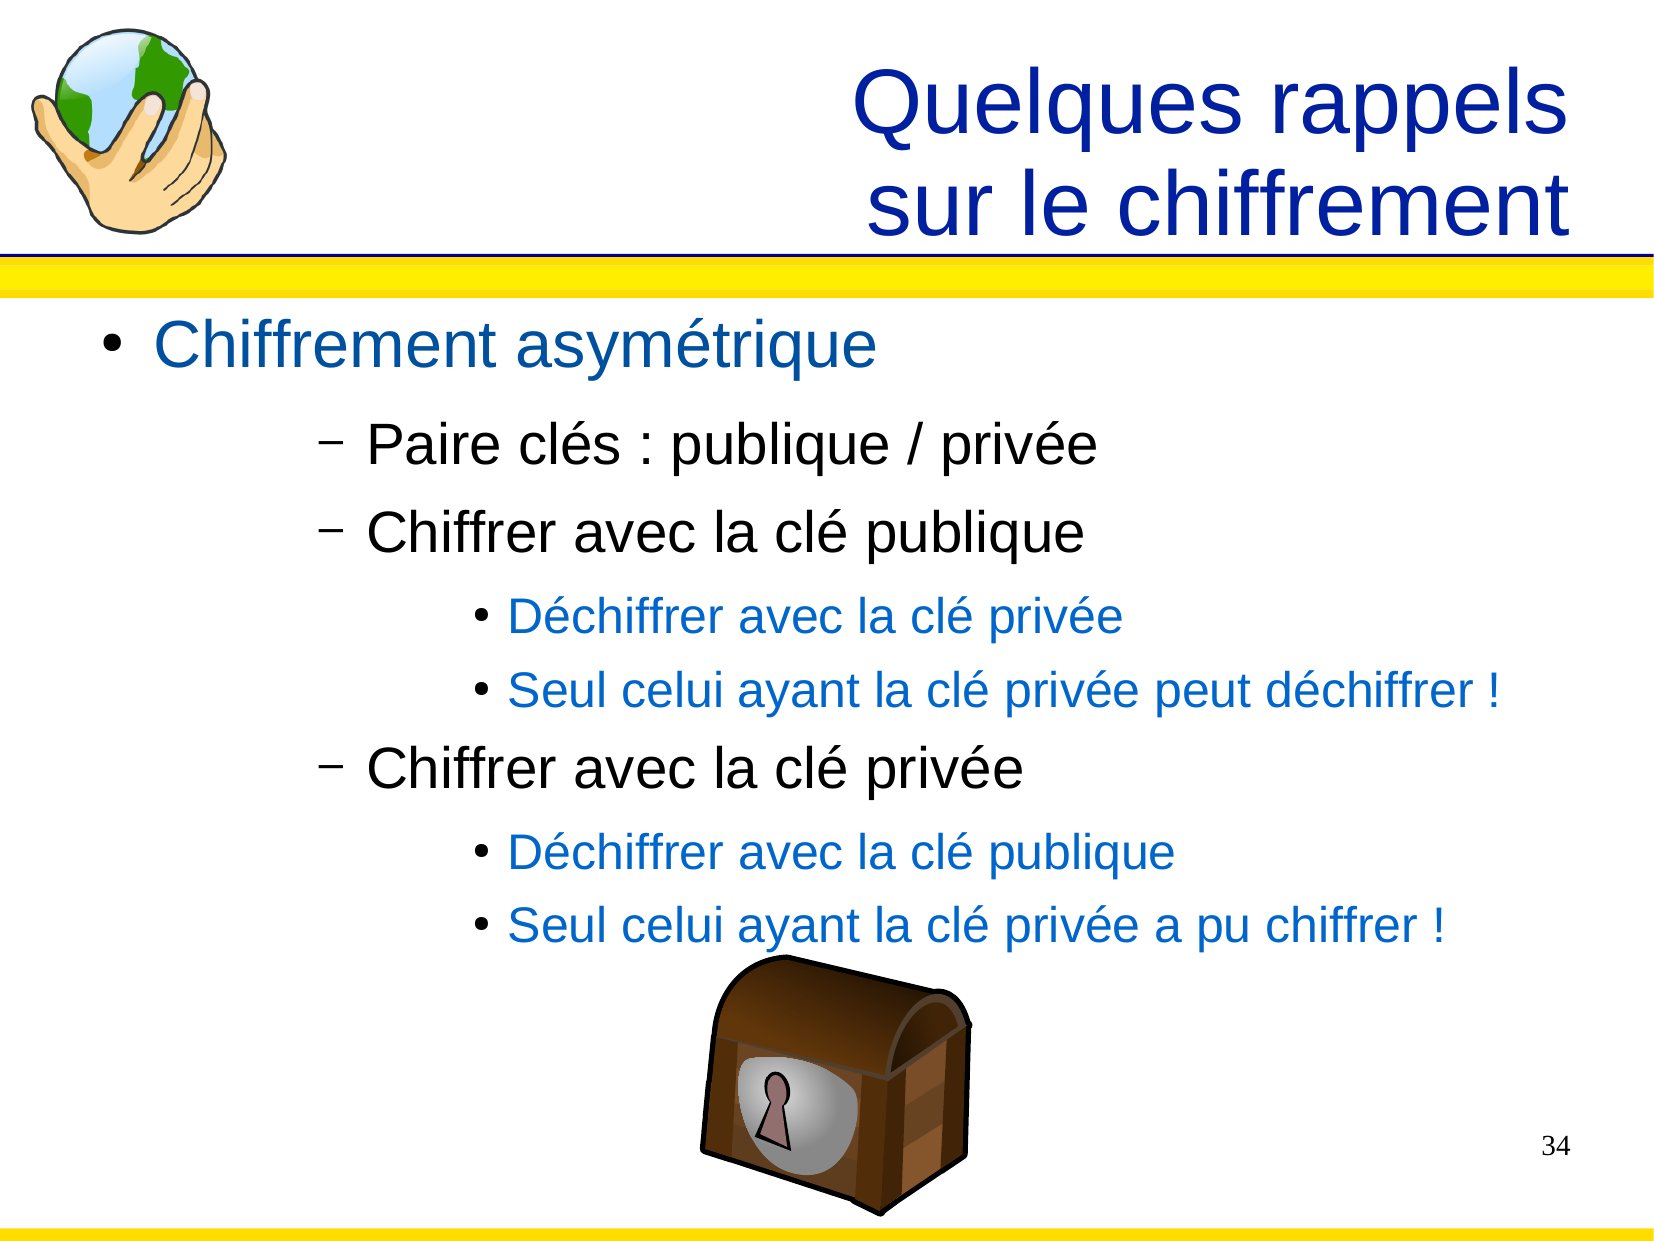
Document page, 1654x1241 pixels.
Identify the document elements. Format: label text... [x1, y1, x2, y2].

title Quelques rappels sur le chiffrement [372, 49, 1571, 257]
list Chiffrement asymétrique Paire clés : publique / privée Chiffrer avec la clé publique Déchiffrer avec la clé privée Seul celui ayant la clé privée peut déchiffrer ! Chiffrer avec la clé privée Déchiffrer avec la clé publique Seul celui ayant la clé privée a pu chiffrer ! [82, 307, 1571, 1126]
picture [11, 14, 246, 248]
picture [699, 954, 973, 1217]
